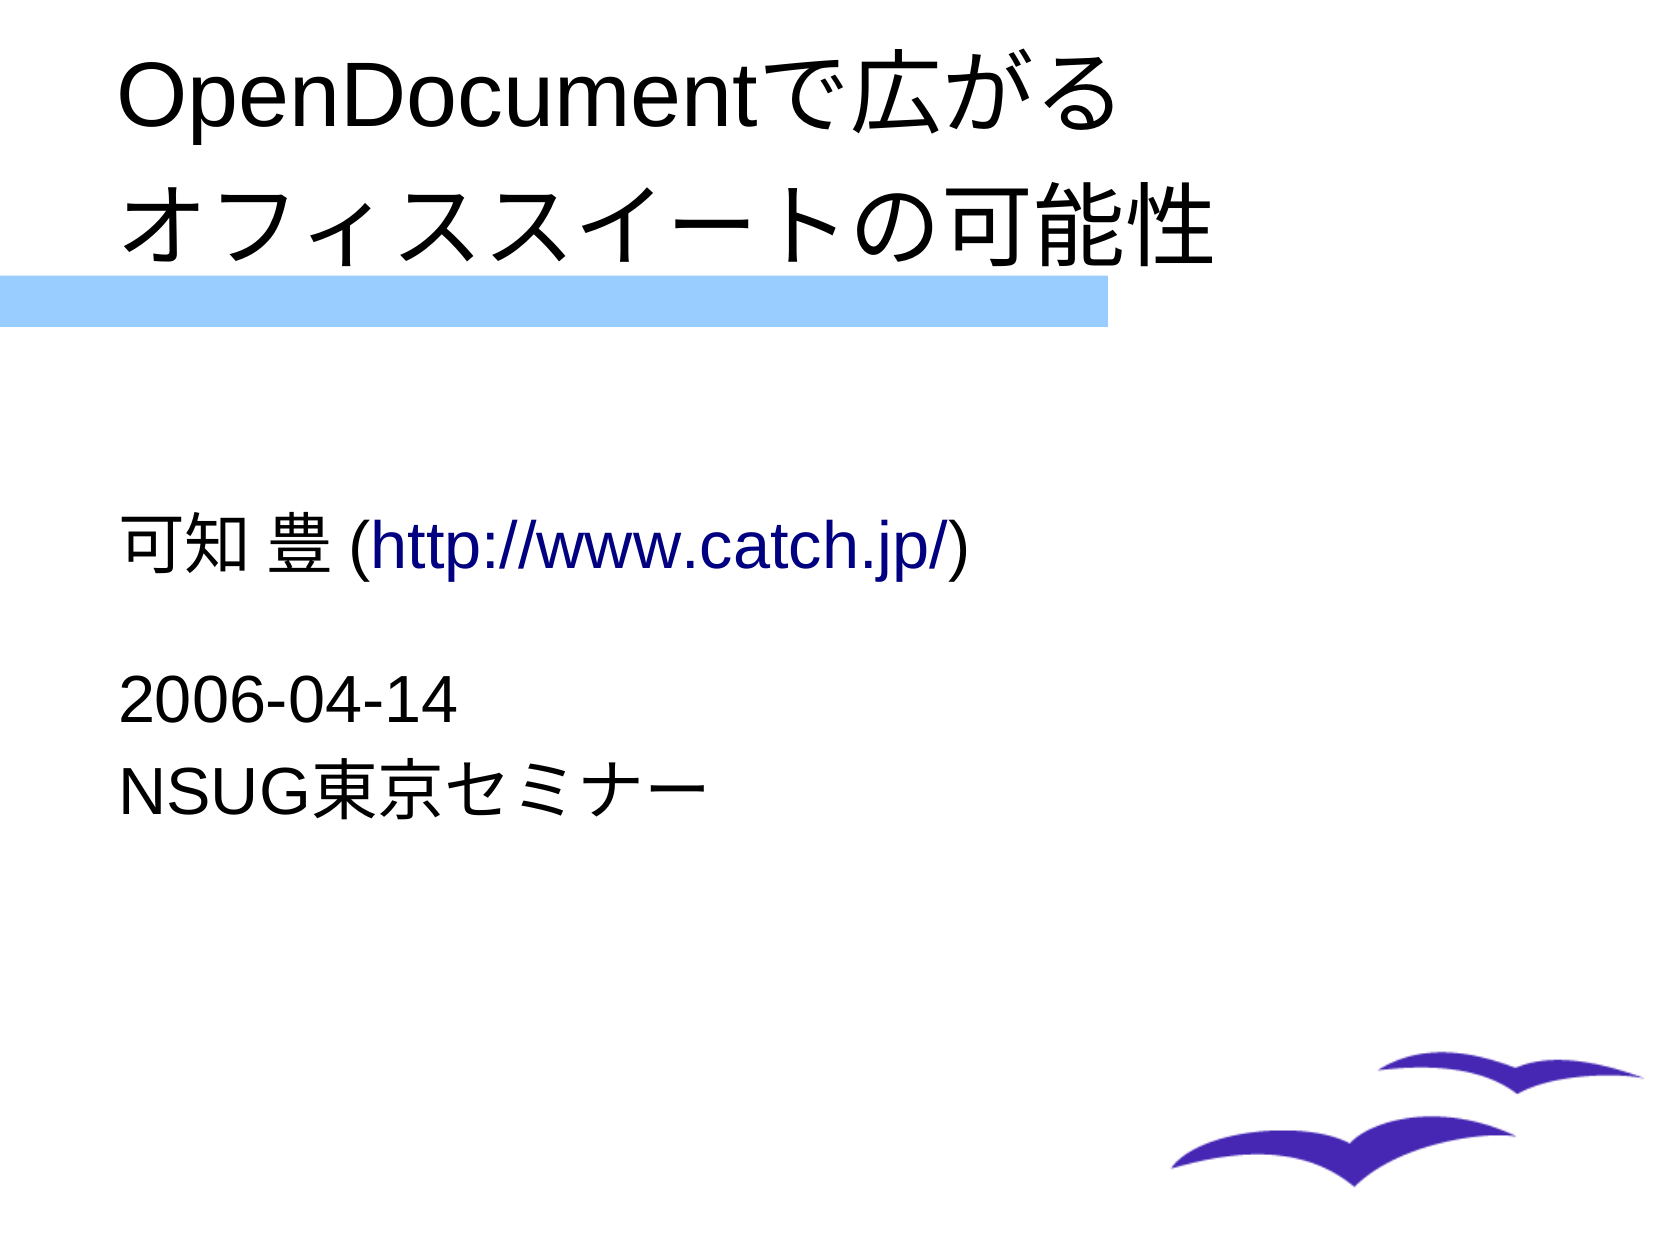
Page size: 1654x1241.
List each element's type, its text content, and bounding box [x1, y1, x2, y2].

title OpenDocumentで広がる オフィススイートの可能性 [116, 49, 1571, 257]
picture [1166, 1044, 1654, 1192]
text_box [0, 275, 1108, 327]
subtitle 可知 豊 (http://www.catch.jp/) 2006-04-14 NSUG東京セミナー [82, 290, 1571, 1109]
